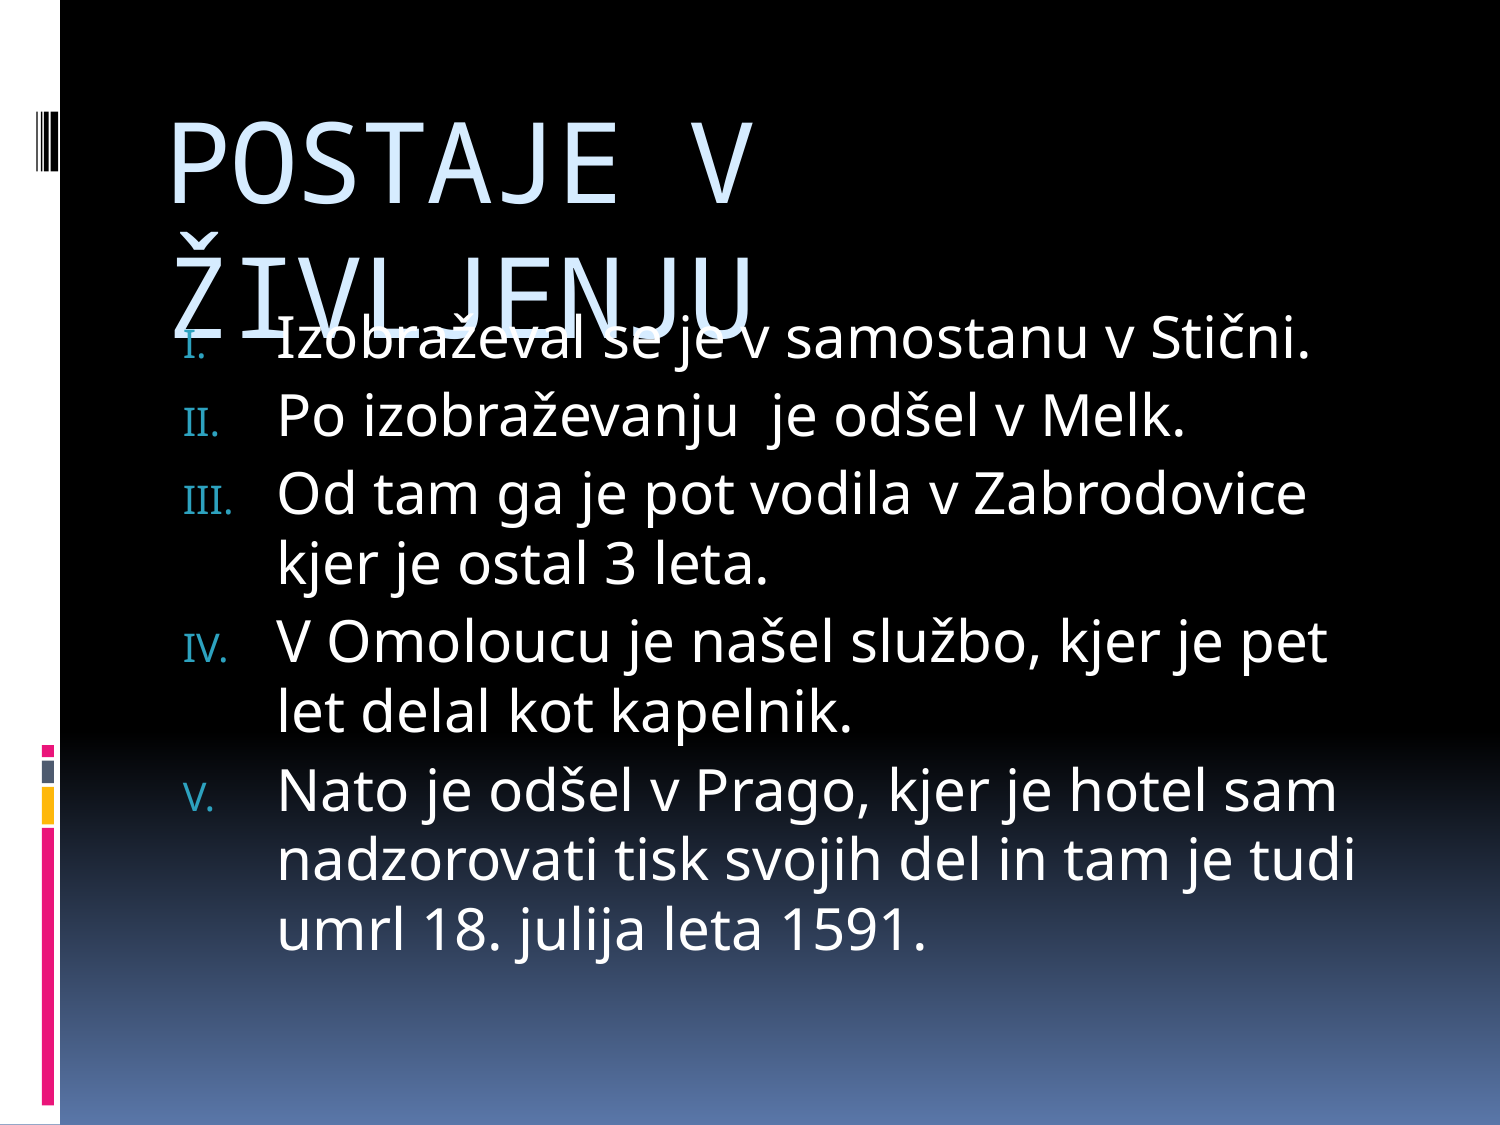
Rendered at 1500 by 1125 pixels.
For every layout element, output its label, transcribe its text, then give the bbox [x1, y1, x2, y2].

list Izobraževal se je v samostanu v Stični. Po izobraževanju je odšel v Melk. Od tam ga je pot vodila v Zabrodovice kjer je ostal 3 leta. V Omoloucu je našel službo, kjer je pet let delal kot kapelnik. Nato je odšel v Prago, kjer je hotel sam nadzorovati tisk svojih del in tam je tudi umrl 18. julija leta 1591. [150, 292, 1425, 1043]
title POSTAJE V ŽIVLJENJU [150, 84, 1425, 235]
